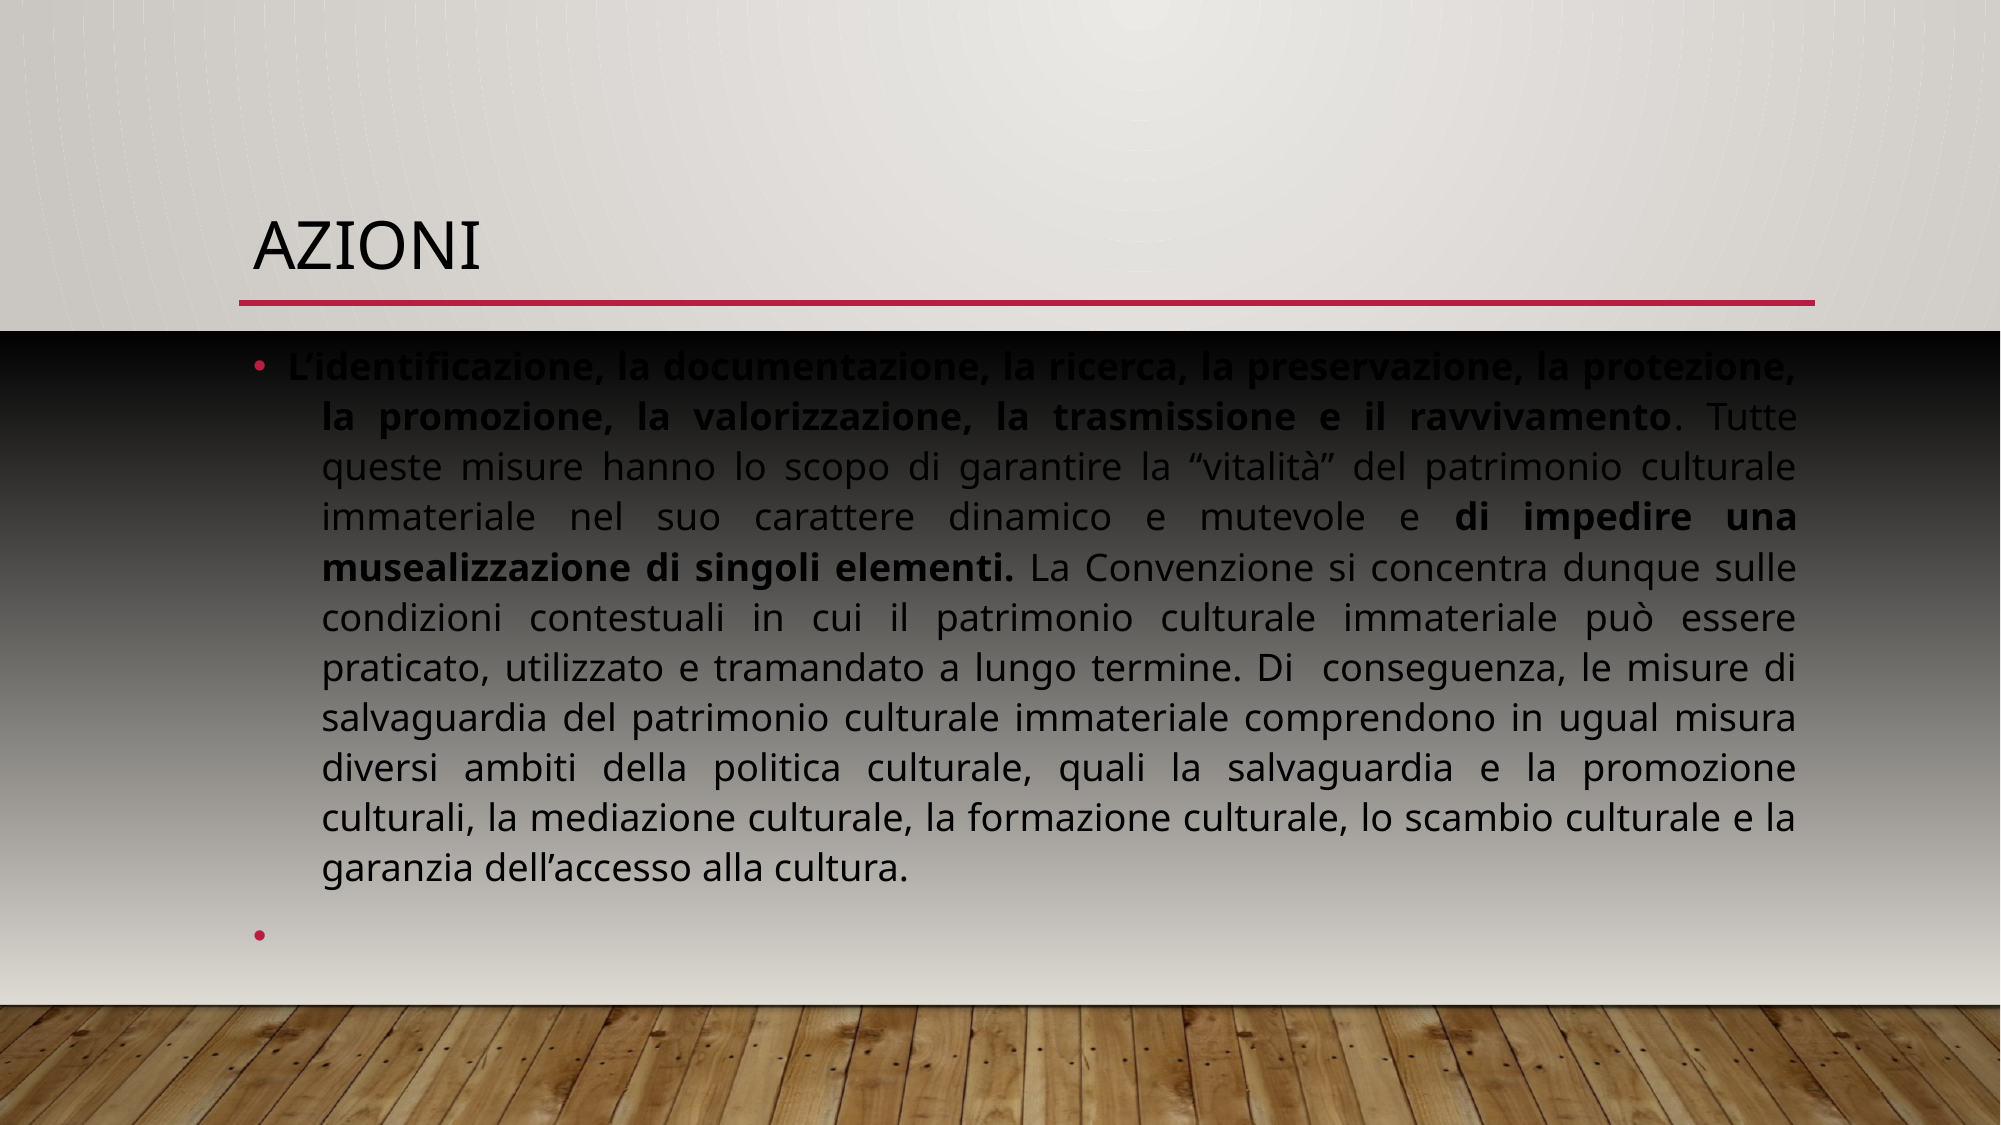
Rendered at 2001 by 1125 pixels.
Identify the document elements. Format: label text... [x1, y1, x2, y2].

list L’identificazione, la documentazione, la ricerca, la preservazione, la protezione, la promozione, la valorizzazione, la trasmissione e il ravvivamento. Tutte queste misure hanno lo scopo di garantire la “vitalità” del patrimonio culturale immateriale nel suo carattere dinamico e mutevole e di impedire una musealizzazione di singoli elementi. La Convenzione si concentra dunque sulle condizioni contestuali in cui il patrimonio culturale immateriale può essere praticato, utilizzato e tramandato a lungo termine. Di conseguenza, le misure di salvaguardia del patrimonio culturale immateriale comprendono in ugual misura diversi ambiti della politica culturale, quali la salvaguardia e la promozione culturali, la mediazione culturale, la formazione culturale, lo scambio culturale e la garanzia dell’accesso alla cultura. [238, 330, 1814, 897]
title azioni [238, 131, 1814, 305]
